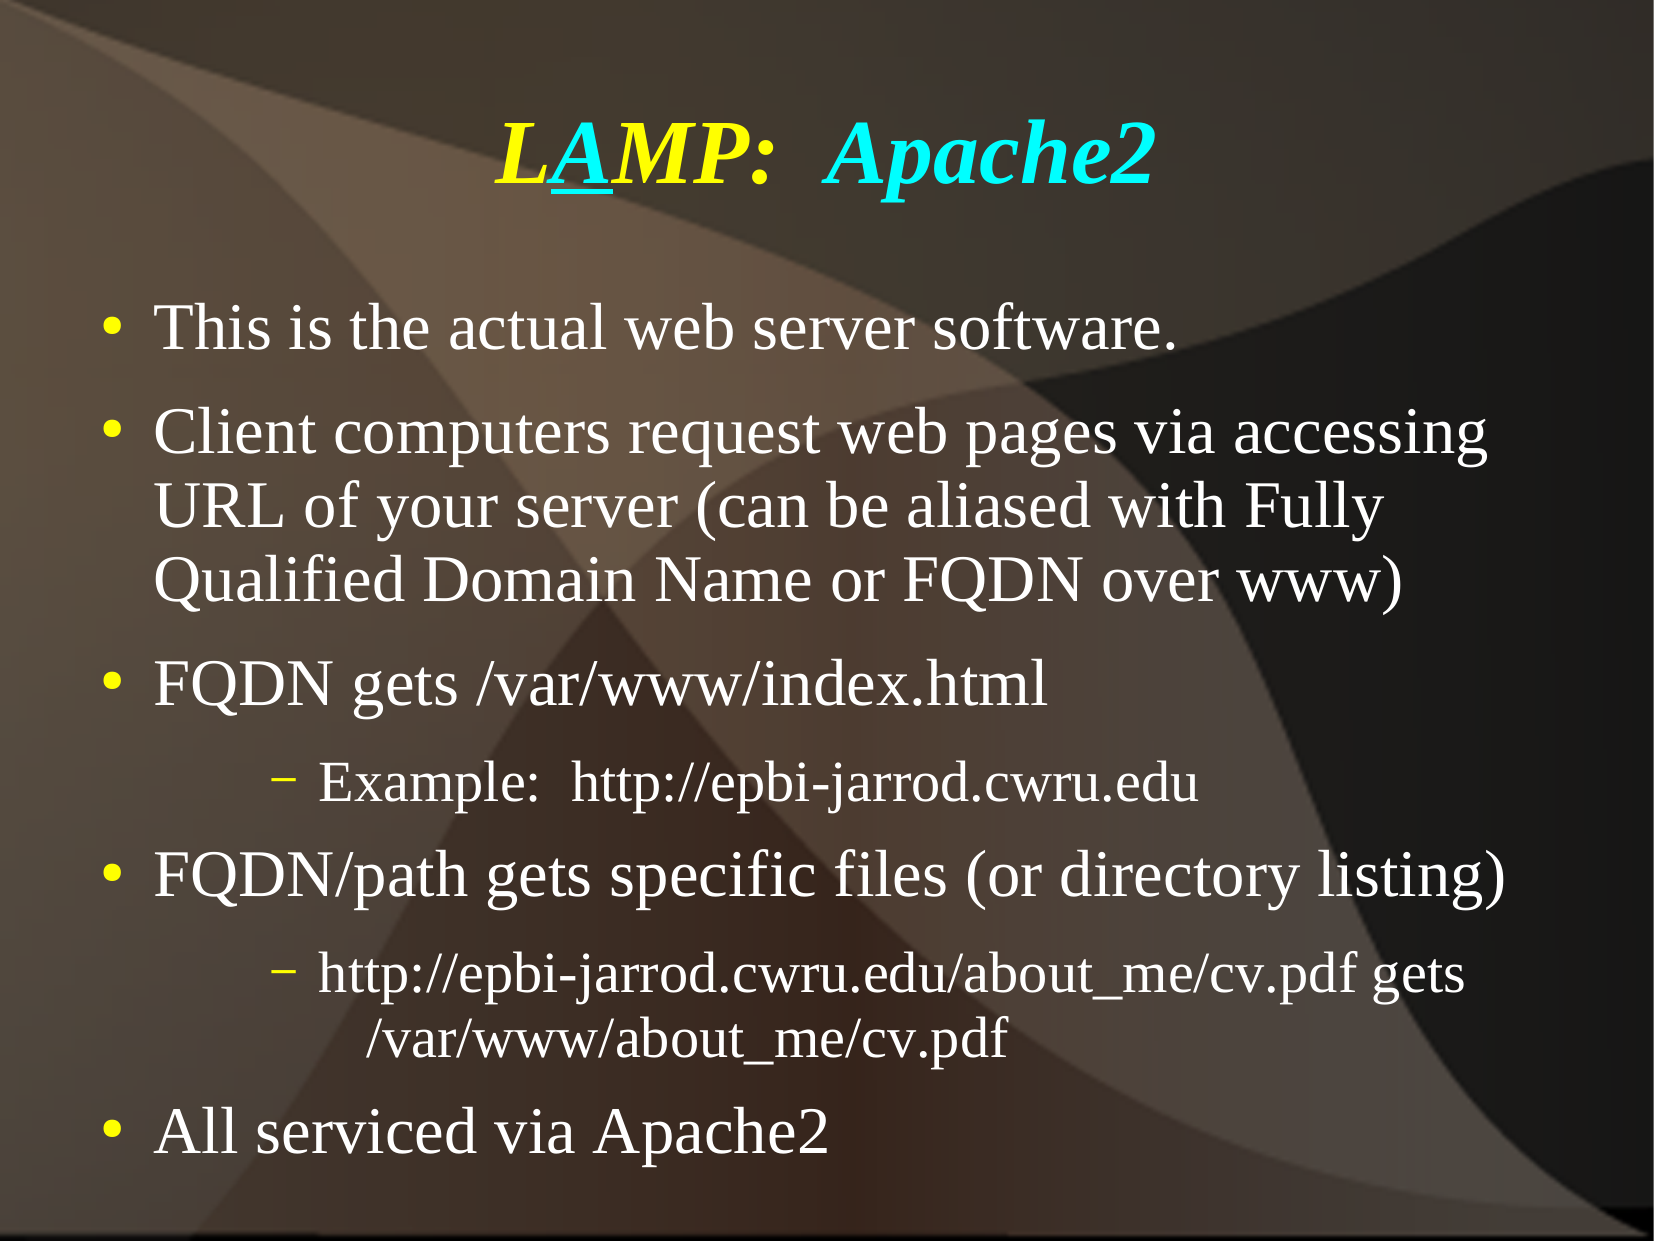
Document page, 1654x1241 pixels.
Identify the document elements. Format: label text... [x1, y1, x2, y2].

title LAMP: Apache2 [82, 56, 1571, 250]
picture [0, 0, 1654, 1241]
list This is the actual web server software. Client computers request web pages via accessing URL of your server (can be aliased with Fully Qualified Domain Name or FQDN over www) FQDN gets /var/www/index.html Example: http://epbi-jarrod.cwru.edu FQDN/path gets specific files (or directory listing) http://epbi-jarrod.cwru.edu/about_me/cv.pdf gets /var/www/about_me/cv.pdf All serviced via Apache2 [82, 290, 1571, 1168]
